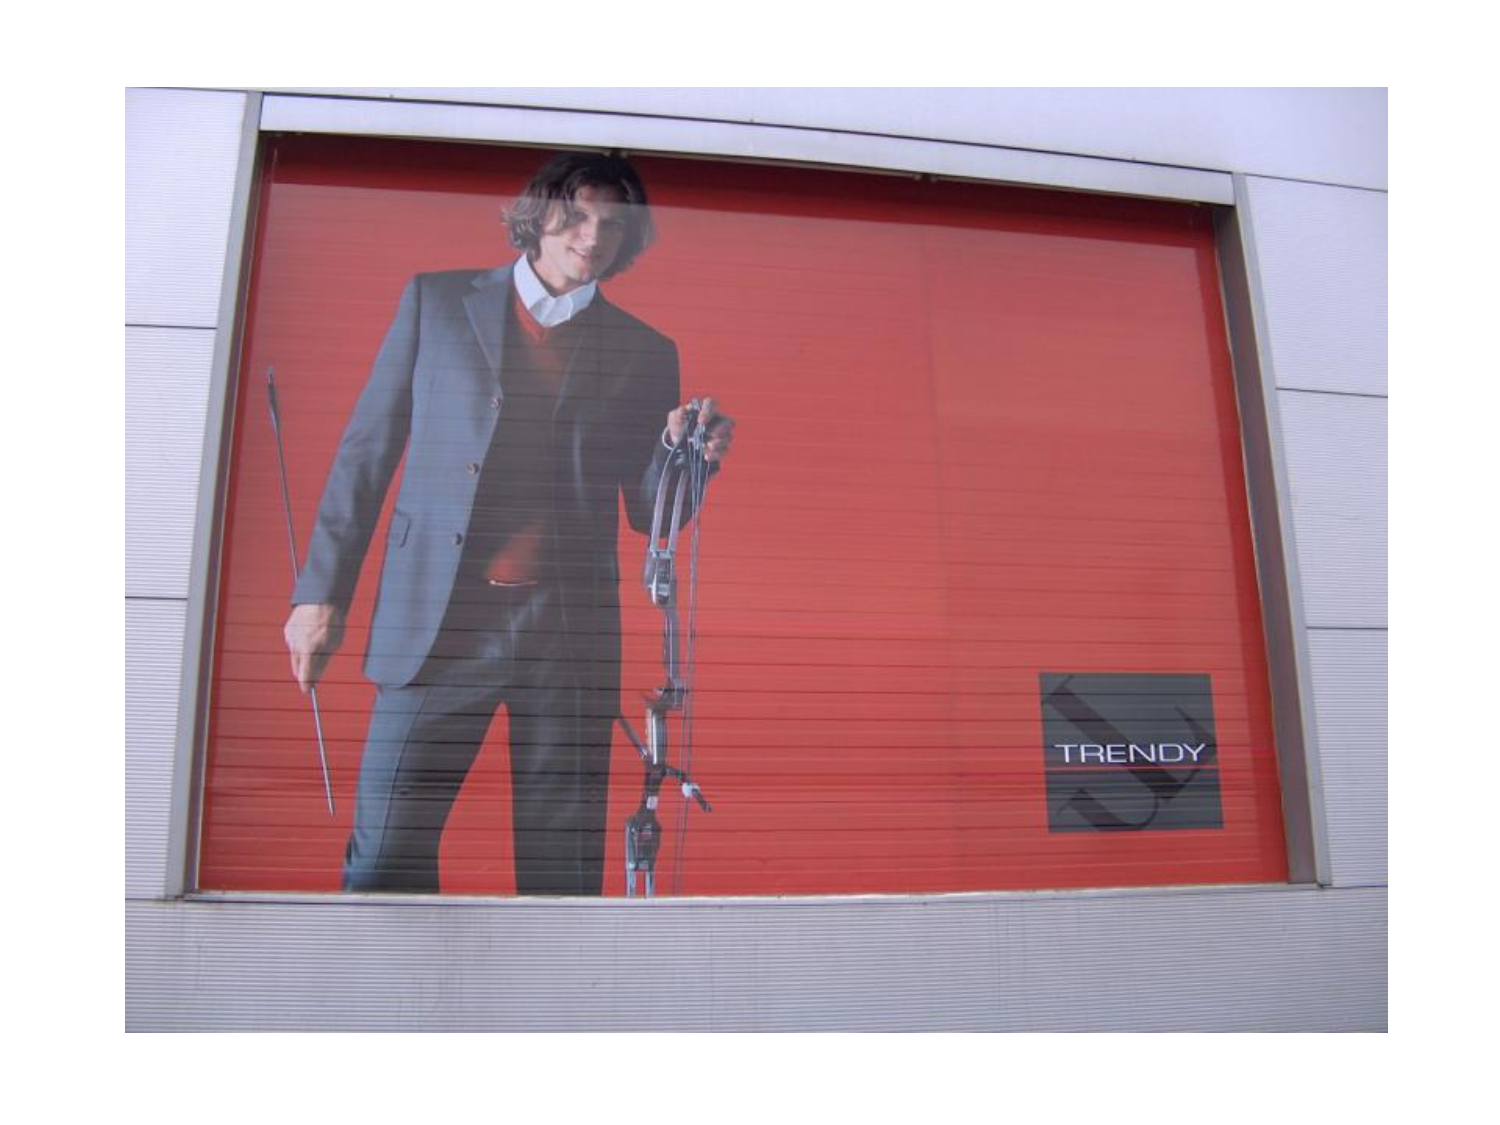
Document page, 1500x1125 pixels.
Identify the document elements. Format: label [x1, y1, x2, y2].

picture [125, 87, 1388, 1033]
